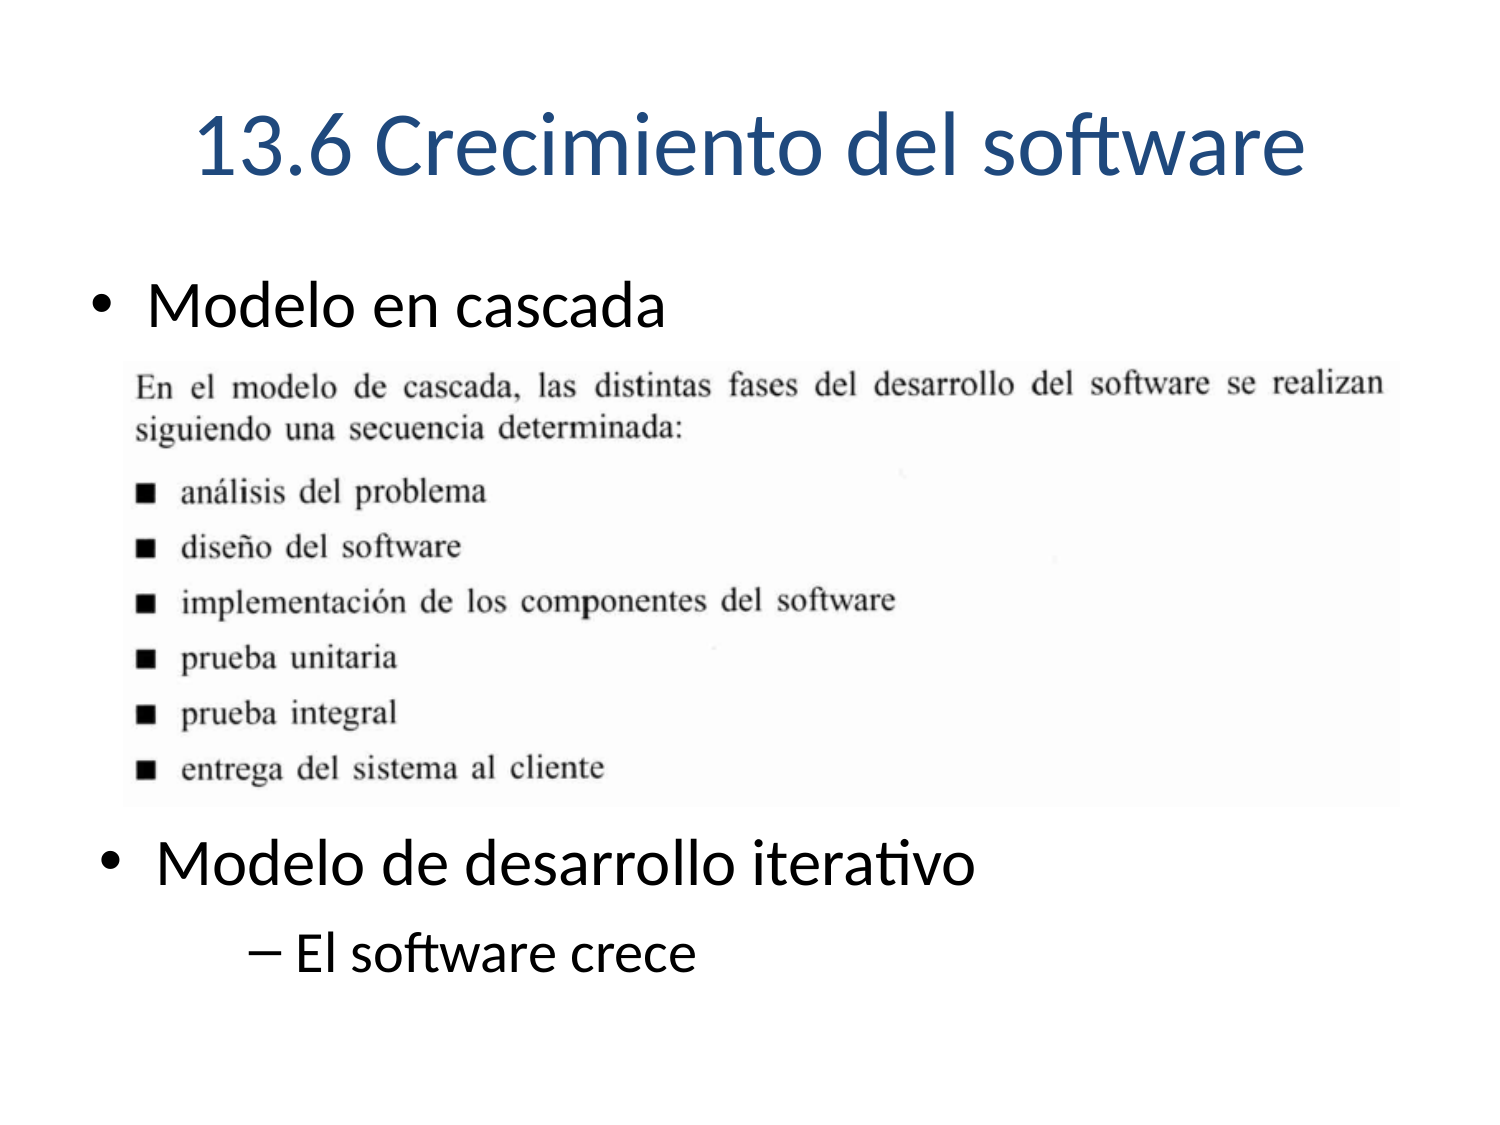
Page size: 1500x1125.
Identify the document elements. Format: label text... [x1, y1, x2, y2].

list Modelo en cascada [75, 262, 1426, 350]
title 13.6 Crecimiento del software [75, 45, 1426, 233]
text_box Modelo de desarrollo iterativo El software crece [83, 811, 1434, 1068]
picture [123, 361, 1400, 807]
